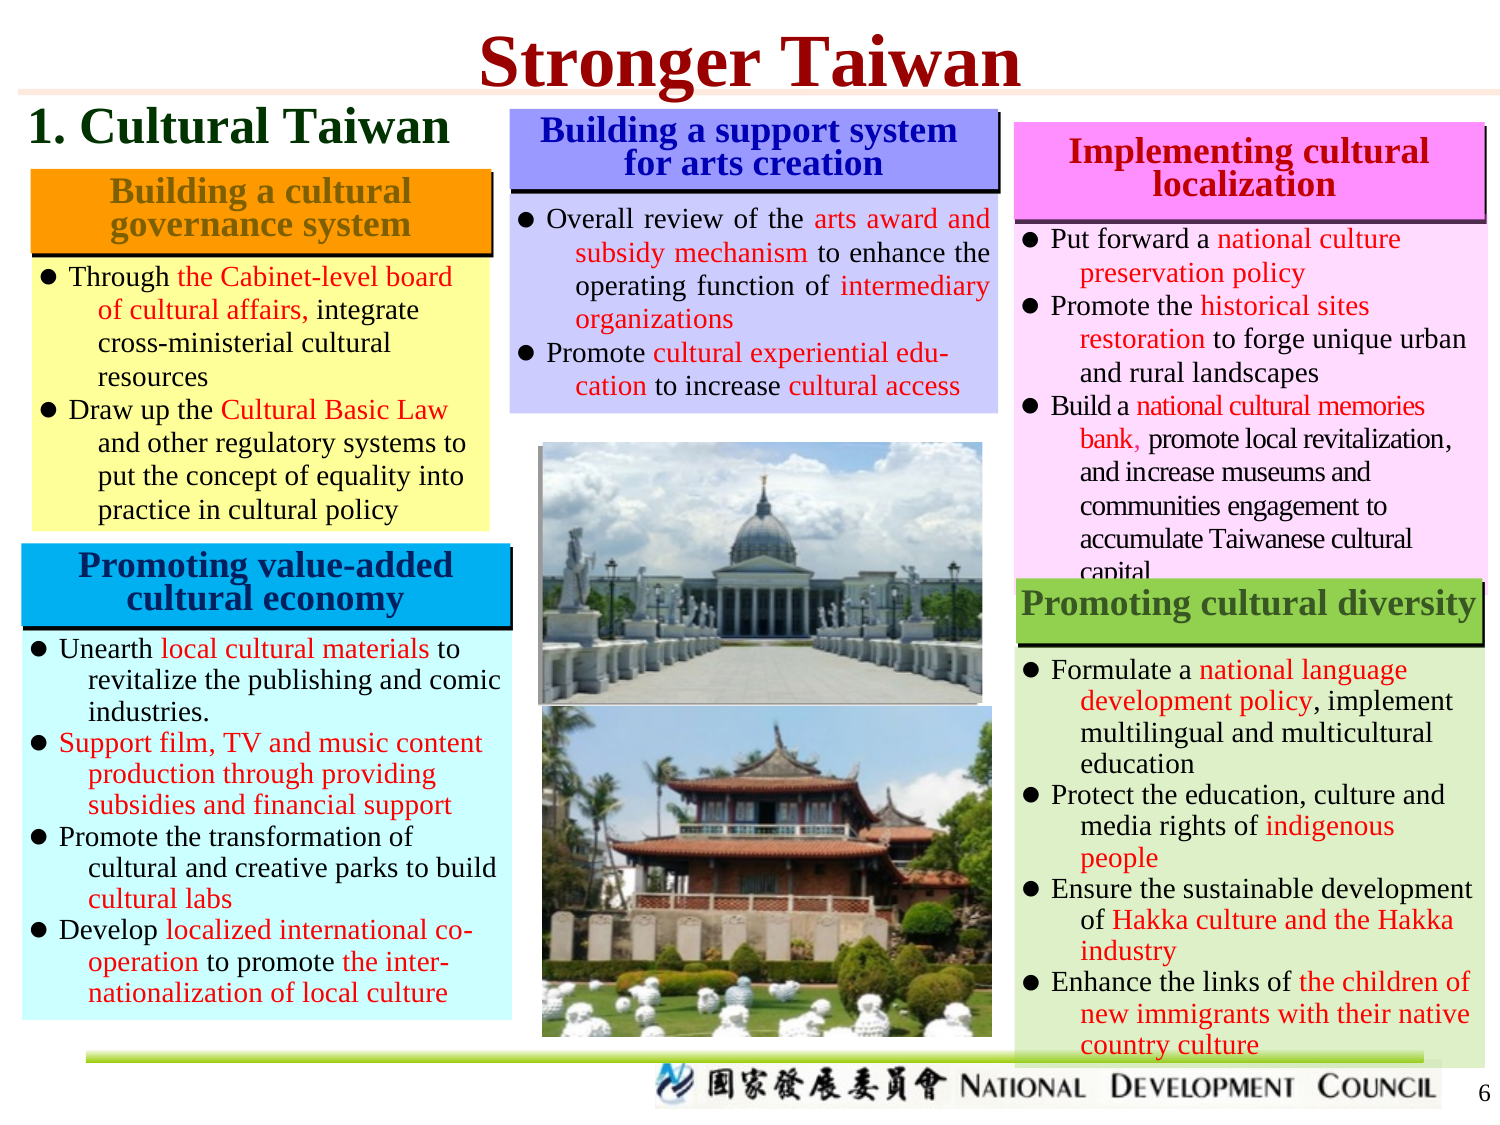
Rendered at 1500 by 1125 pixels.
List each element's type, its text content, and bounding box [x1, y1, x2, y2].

text_box 1. Cultural Taiwan [19, 83, 477, 163]
picture [542, 707, 992, 1037]
text_box Through the Cabinet-level board of cultural affairs, integrate cross-ministerial cultural resources Draw up the Cultural Basic Law and other regulatory systems to put the concept of equality into practice in cultural policy [32, 258, 490, 532]
text_box Implementing cultural localization [1013, 122, 1485, 213]
text_box Stronger Taiwan [0, 0, 1500, 104]
text_box 6 [1470, 1068, 1500, 1115]
text_box Promoting value-added cultural economy [21, 543, 511, 627]
picture [542, 442, 983, 703]
text_box Unearth local cultural materials to revitalize the publishing and comic industries. Support film, TV and music content production through providing subsidies and financial support Promote the transformation of cultural and creative parks to build cultural labs Develop localized international co-operation to promote the inter-nationalization of local culture [22, 627, 512, 1020]
text_box Building a support system for arts creation [509, 108, 999, 190]
text_box Formulate a national language development policy, implement multilingual and multicultural education Protect the education, culture and media rights of indigenous people Ensure the sustainable development of Hakka culture and the Hakka industry Enhance the links of the children of new immigrants with their native country culture [1014, 646, 1485, 1041]
text_box Promoting cultural diversity [1016, 578, 1483, 644]
text_box Put forward a national culture preservation policy Promote the historical sites restoration to forge unique urban and rural landscapes Build a national cultural memories bank, promote local revitalization, and increase museums and communities engagement to accumulate Taiwanese cultural capital [1013, 213, 1489, 566]
text_box Overall review of the arts award and subsidy mechanism to enhance the operating function of intermediary organizations Promote cultural experiential edu-cation to increase cultural access [509, 193, 999, 414]
text_box Building a cultural governance system [30, 168, 492, 254]
